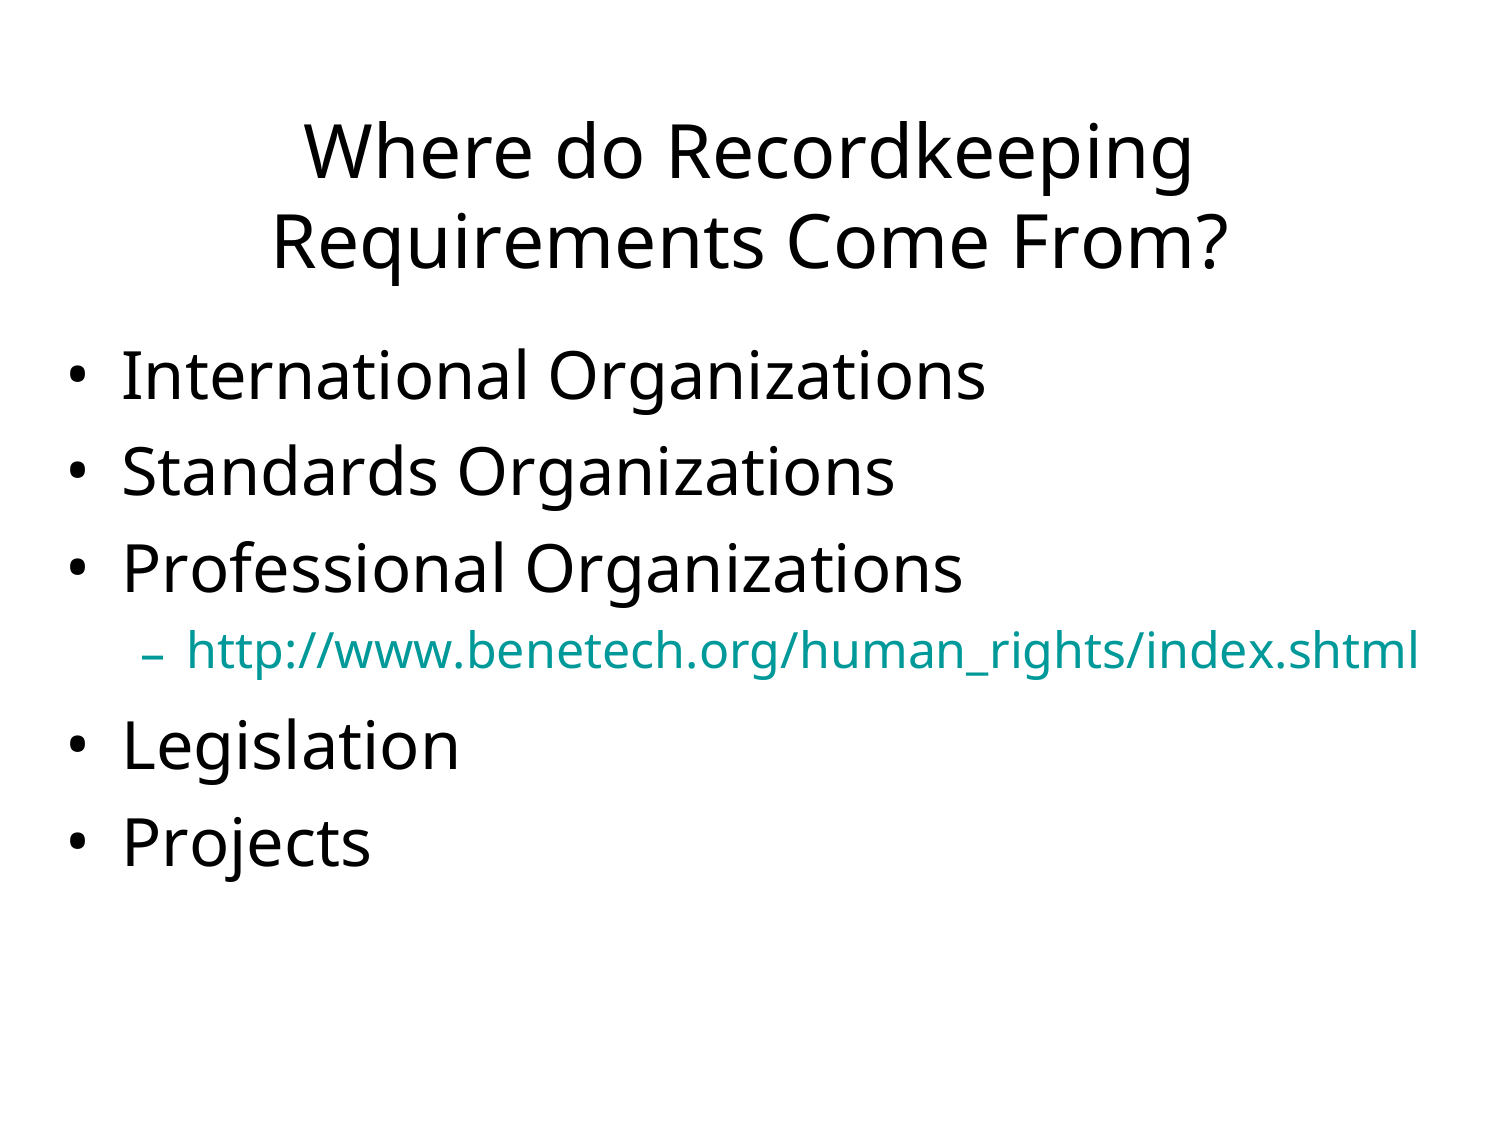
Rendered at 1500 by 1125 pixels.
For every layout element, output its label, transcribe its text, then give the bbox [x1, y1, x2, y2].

list International Organizations Standards Organizations Professional Organizations http://www.benetech.org/human_rights/index.shtml Legislation Projects [50, 324, 1450, 1001]
title Where do Recordkeeping Requirements Come From? [112, 96, 1388, 292]
